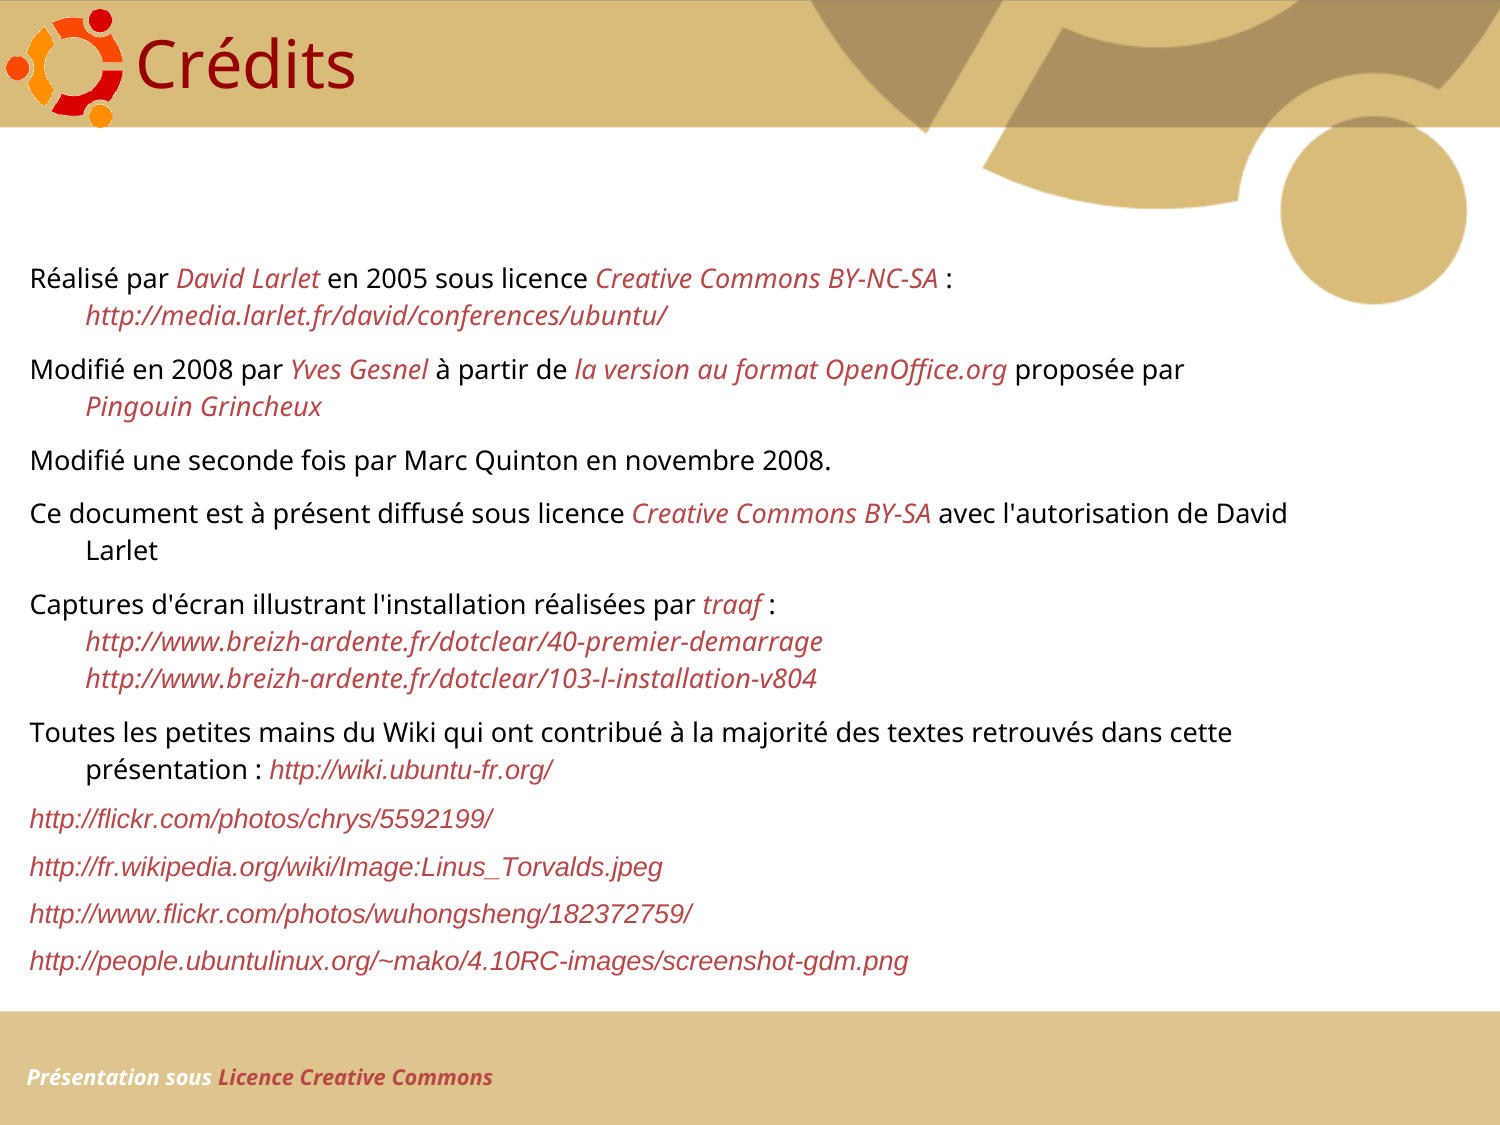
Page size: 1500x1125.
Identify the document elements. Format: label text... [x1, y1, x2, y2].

picture [0, 0, 1500, 557]
title Crédits [135, 0, 1417, 144]
list Réalisé par David Larlet en 2005 sous licence Creative Commons BY-NC-SA : http://media.larlet.fr/david/conferences/ubuntu/ Modifié en 2008 par Yves Gesnel à partir de la version au format OpenOffice.org proposée par Pingouin Grincheux Modifié une seconde fois par Marc Quinton en novembre 2008. Ce document est à présent diffusé sous licence Creative Commons BY-SA avec l'autorisation de David Larlet Captures d'écran illustrant l'installation réalisées par traaf : http://www.breizh-ardente.fr/dotclear/40-premier-demarrage http://www.breizh-ardente.fr/dotclear/103-l-installation-v804 Toutes les petites mains du Wiki qui ont contribué à la majorité des textes retrouvés dans cette présentation : http://wiki.ubuntu-fr.org/ http://flickr.com/photos/chrys/5592199/ http://fr.wikipedia.org/wiki/Image:Linus_Torvalds.jpeg http://www.flickr.com/photos/wuhongsheng/182372759/ http://people.ubuntulinux.org/~mako/4.10RC-images/screenshot-gdm.png [29, 259, 1359, 949]
